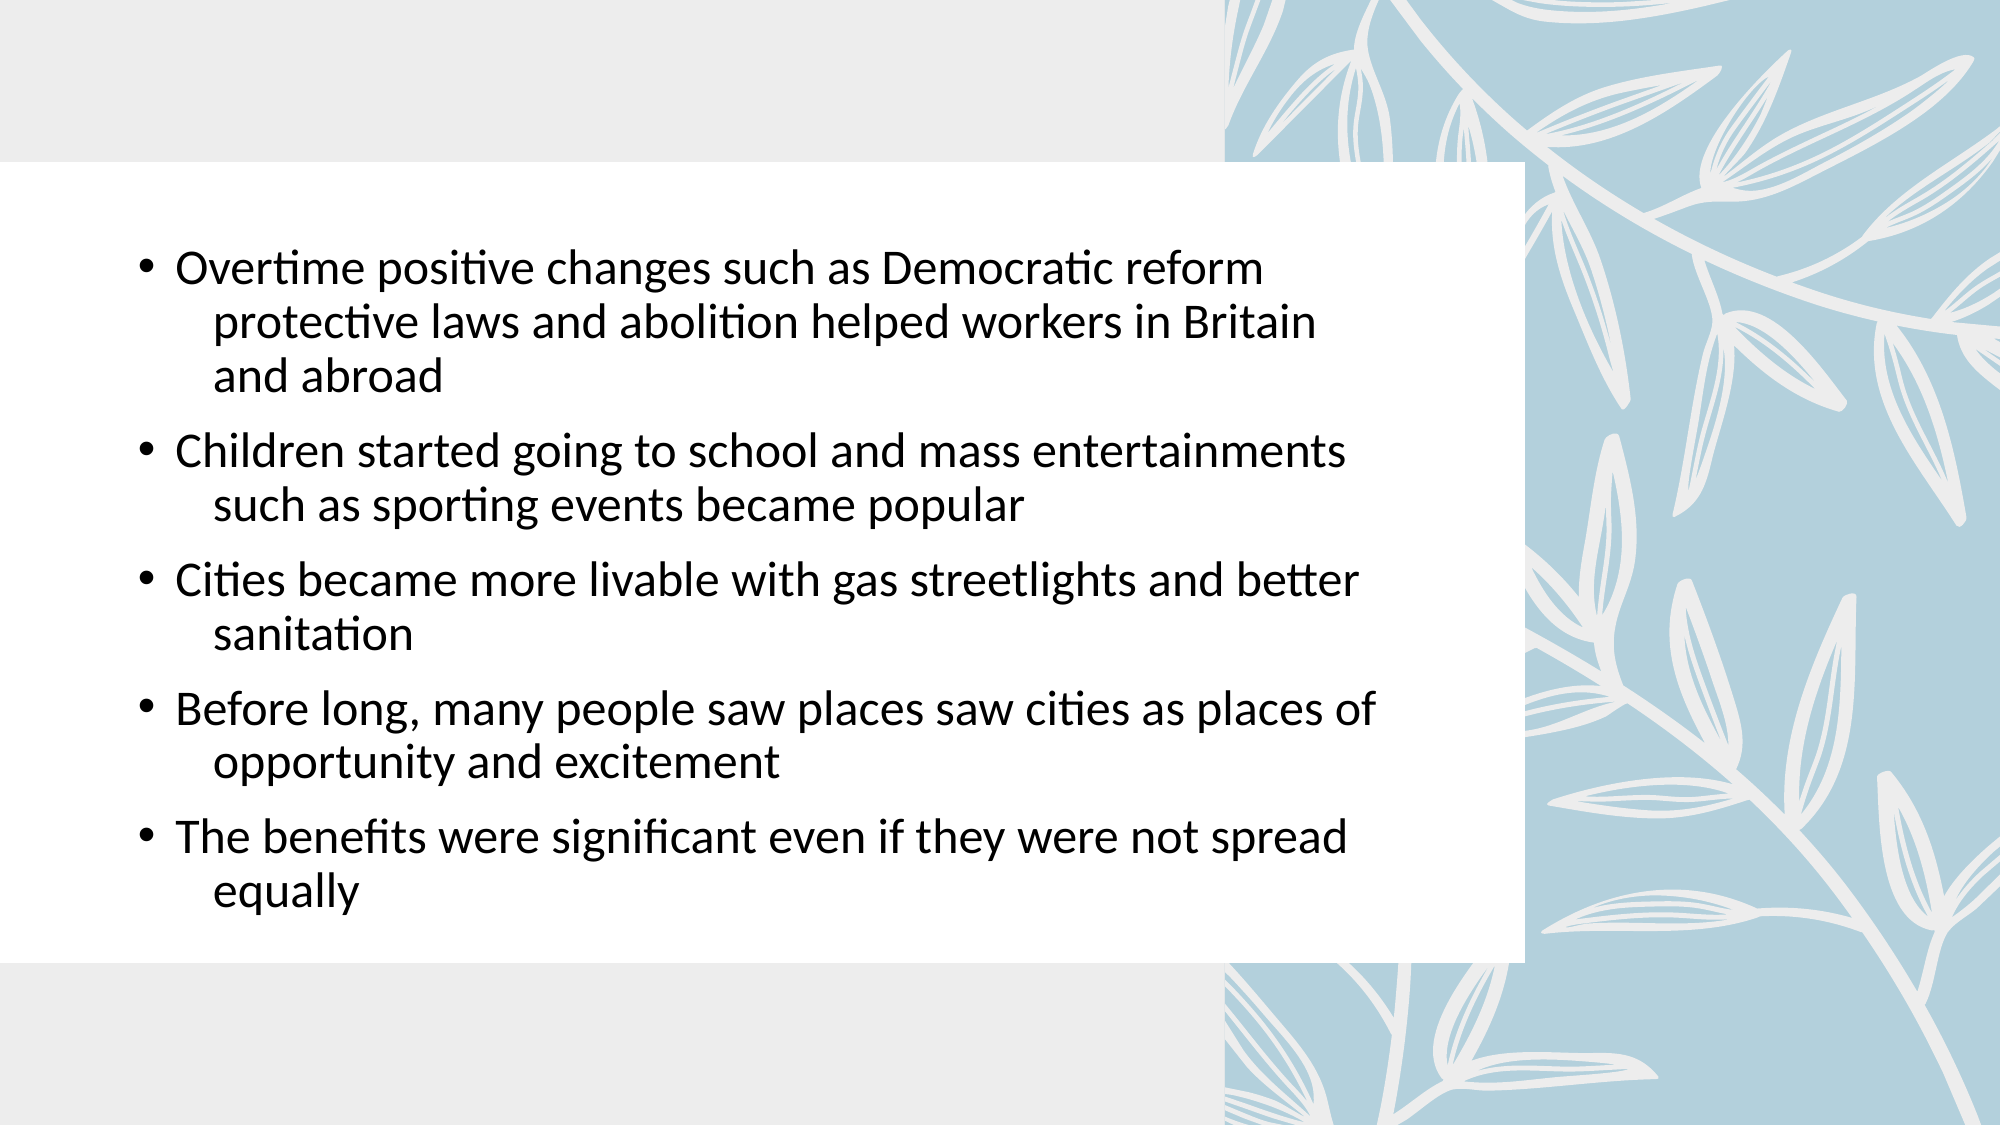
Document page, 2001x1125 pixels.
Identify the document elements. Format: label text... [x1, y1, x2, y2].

list Overtime positive changes such as Democratic reform protective laws and abolition helped workers in Britain and abroad Children started going to school and mass entertainments such as sporting events became popular Cities became more livable with gas streetlights and better sanitation Before long, many people saw places saw cities as places of opportunity and excitement The benefits were significant even if they were not spread equally [122, 233, 1402, 935]
text_box [0, 0, 2000, 1125]
